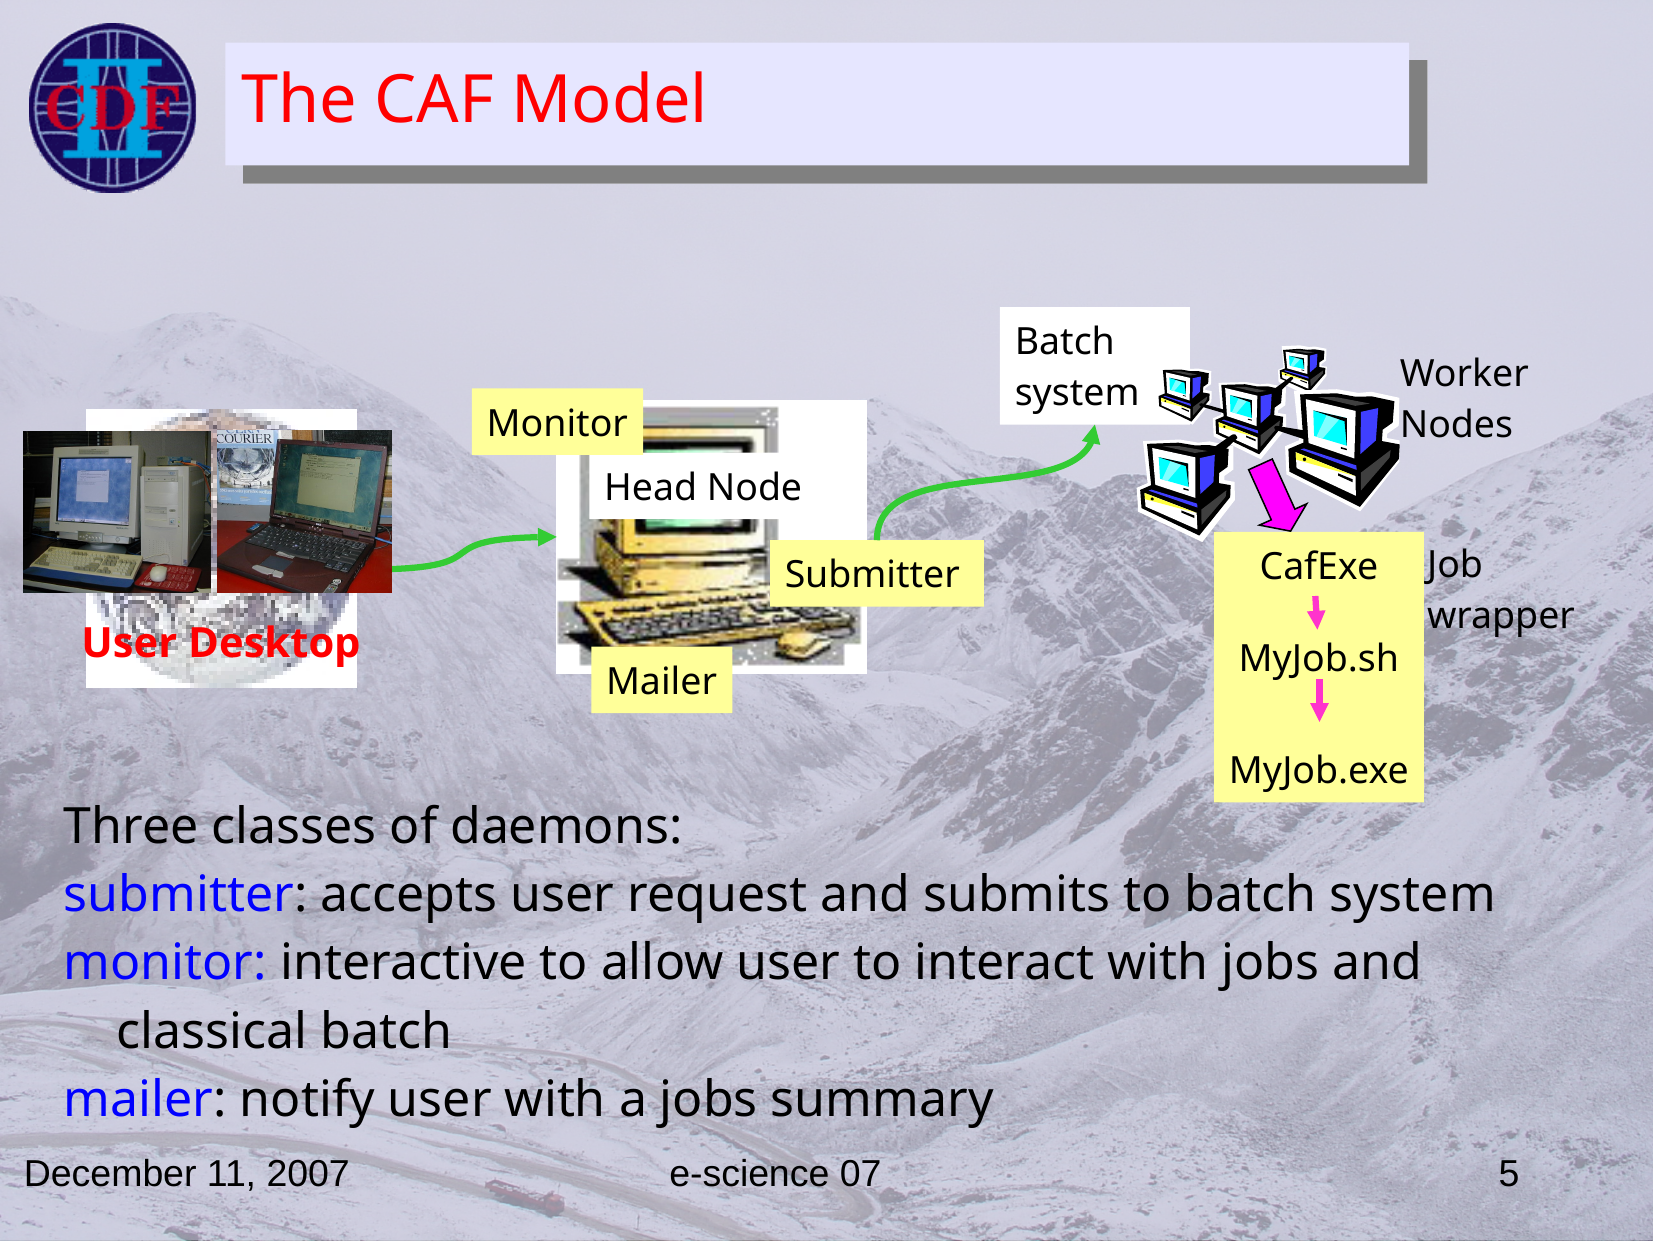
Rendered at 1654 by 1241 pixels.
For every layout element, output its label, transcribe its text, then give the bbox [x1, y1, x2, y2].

picture [86, 678, 357, 688]
text_box User Desktop [66, 605, 376, 678]
text_box [0, 0, 1653, 1241]
picture [23, 409, 392, 605]
picture [556, 400, 867, 674]
text_box Job wrapper [1412, 529, 1590, 648]
text_box Batch system [999, 307, 1190, 425]
text_box Three classes of daemons: submitter: accepts user request and submits to batch system monitor: interactive to allow user to interact with jobs and classical batch mailer: notify user with a jobs summary [31, 782, 1591, 1145]
text_box Submitter [770, 540, 984, 607]
text_box Worker Nodes [1385, 338, 1554, 457]
text_box <number> [1483, 1145, 1653, 1229]
text_box [1248, 459, 1307, 532]
text_box December 11, 2007 [11, 1144, 362, 1229]
text_box Mailer [591, 646, 733, 714]
picture [1136, 345, 1400, 543]
text_box e-science 07 [655, 1145, 896, 1229]
picture [29, 23, 198, 193]
text_box Head Node [589, 452, 818, 520]
text_box Monitor [471, 388, 644, 455]
text_box CafExe MyJob.sh MyJob.exe [1214, 531, 1424, 782]
text_box The CAF Model [225, 42, 1410, 166]
